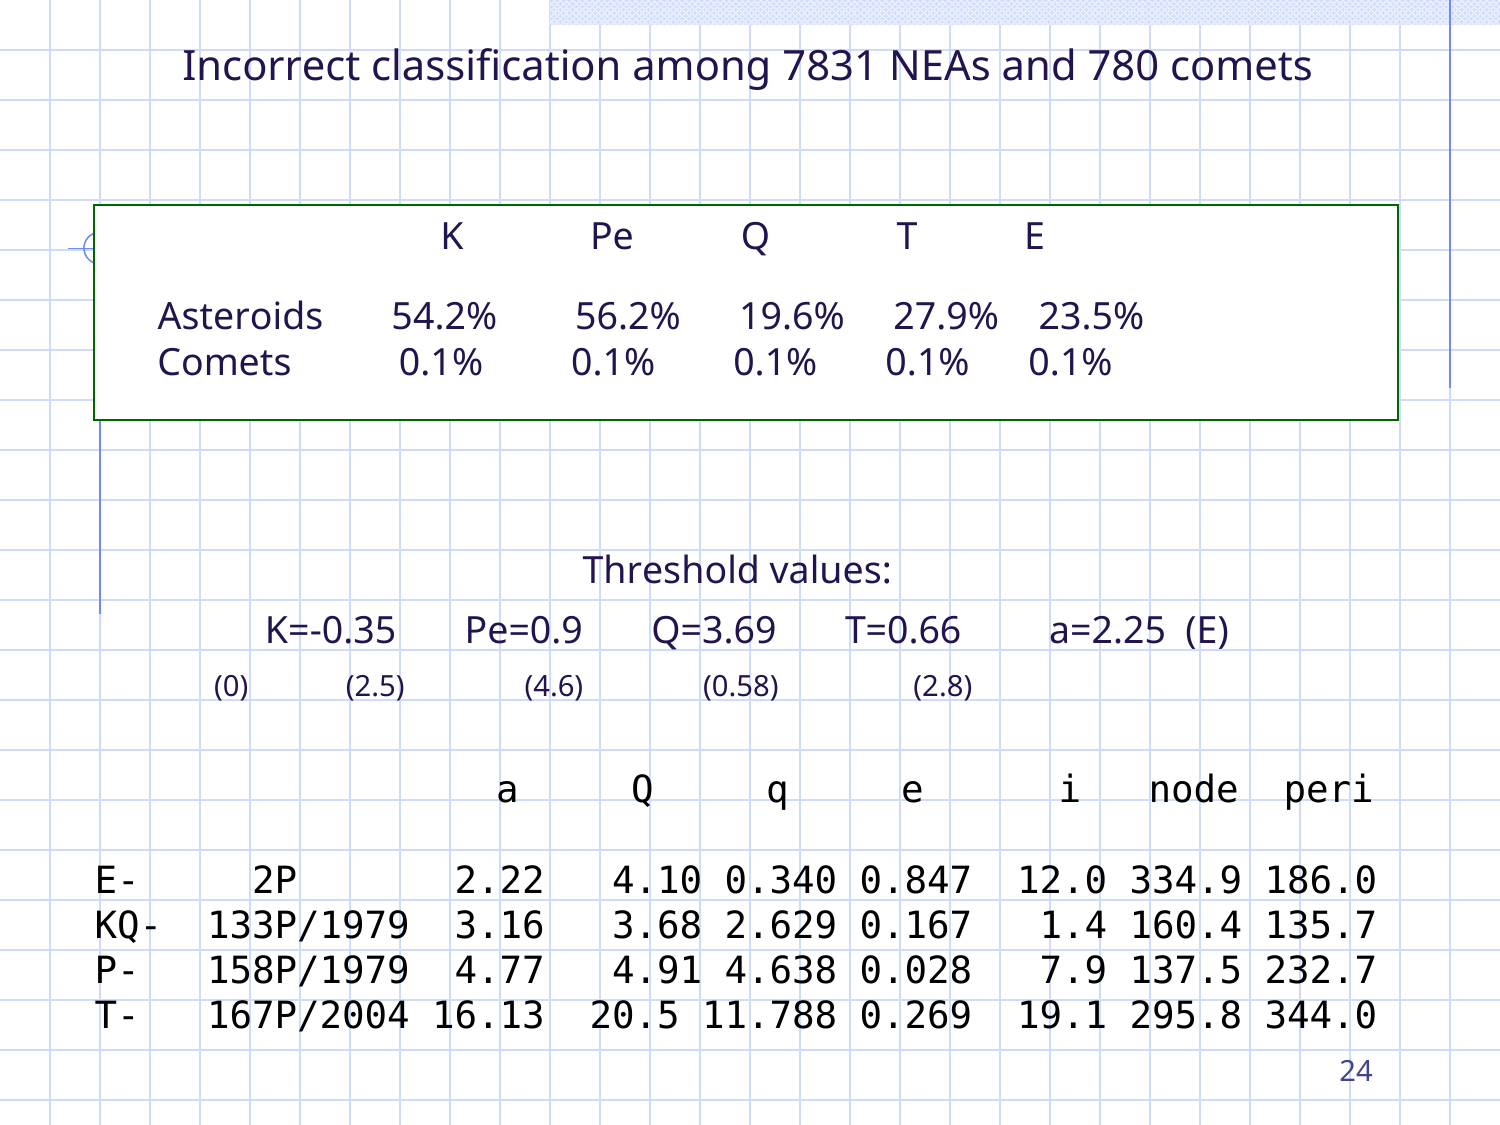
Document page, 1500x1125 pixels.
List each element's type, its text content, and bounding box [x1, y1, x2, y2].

text_box Incorrect classification among 7831 NEAs and 780 comets [54, 31, 1441, 96]
text_box K Pe Q T E Asteroids 54.2% 56.2% 19.6% 27.9% 23.5% Comets 0.1% 0.1% 0.1% 0.1% 0.1% [94, 204, 1399, 421]
text_box a Q q e i node peri E- 2P 2.22 4.10 0.340 0.847 12.0 334.9 186.0 KQ- 133P/1979 3.16 3.68 2.629 0.167 1.4 160.4 135.7 P- 158P/1979 4.77 4.91 4.638 0.028 7.9 137.5 232.7 T- 167P/2004 16.13 20.5 11.788 0.269 19.1 295.8 344.0 [79, 753, 1418, 1077]
picture [1451, 0, 1500, 25]
text_box Threshold values: K=-0.35 Pe=0.9 Q=3.69 T=0.66 a=2.25 (E) (0) (2.5) (4.6) (0.58) (2.8) [124, 537, 1370, 710]
picture [549, 0, 1449, 25]
